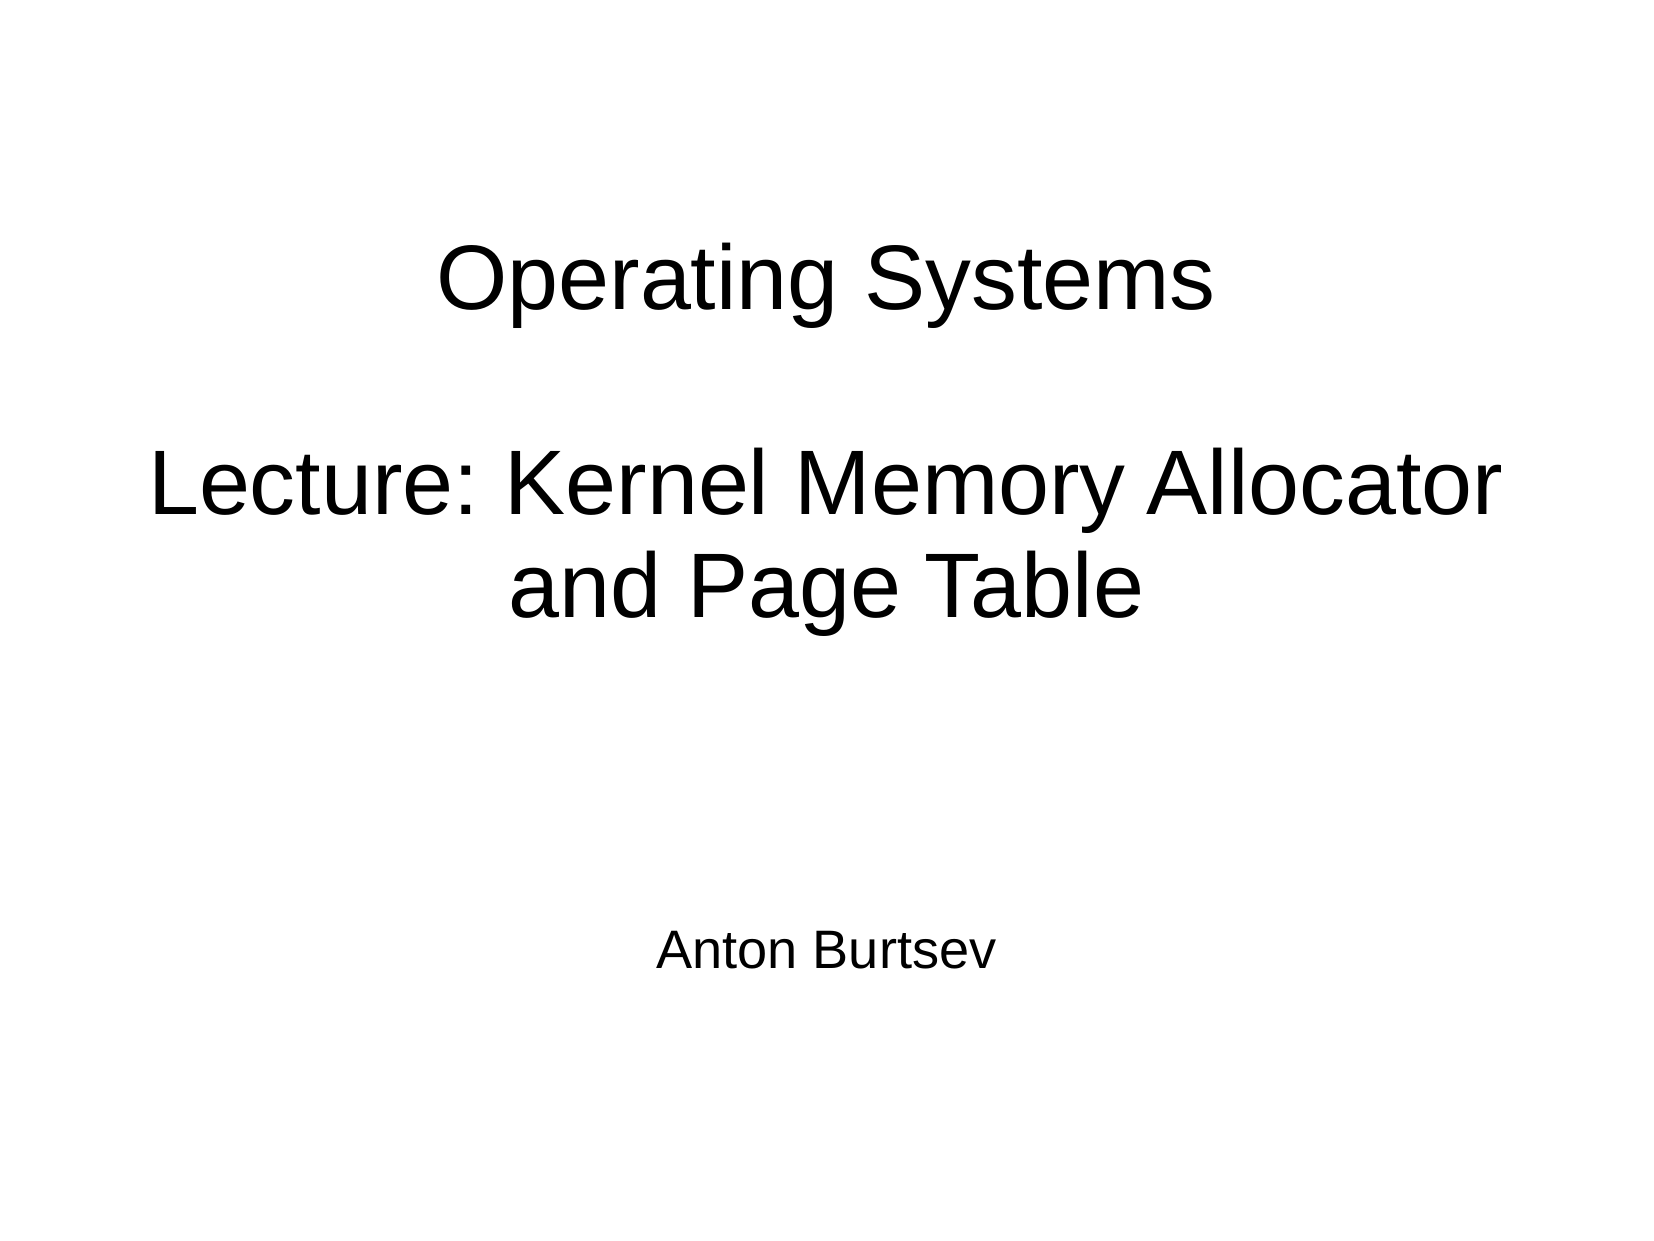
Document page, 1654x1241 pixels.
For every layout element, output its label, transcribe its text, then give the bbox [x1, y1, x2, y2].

subtitle Anton Burtsev [82, 637, 1571, 1109]
title Operating Systems Lecture: Kernel Memory Allocator and Page Table [82, 113, 1571, 637]
